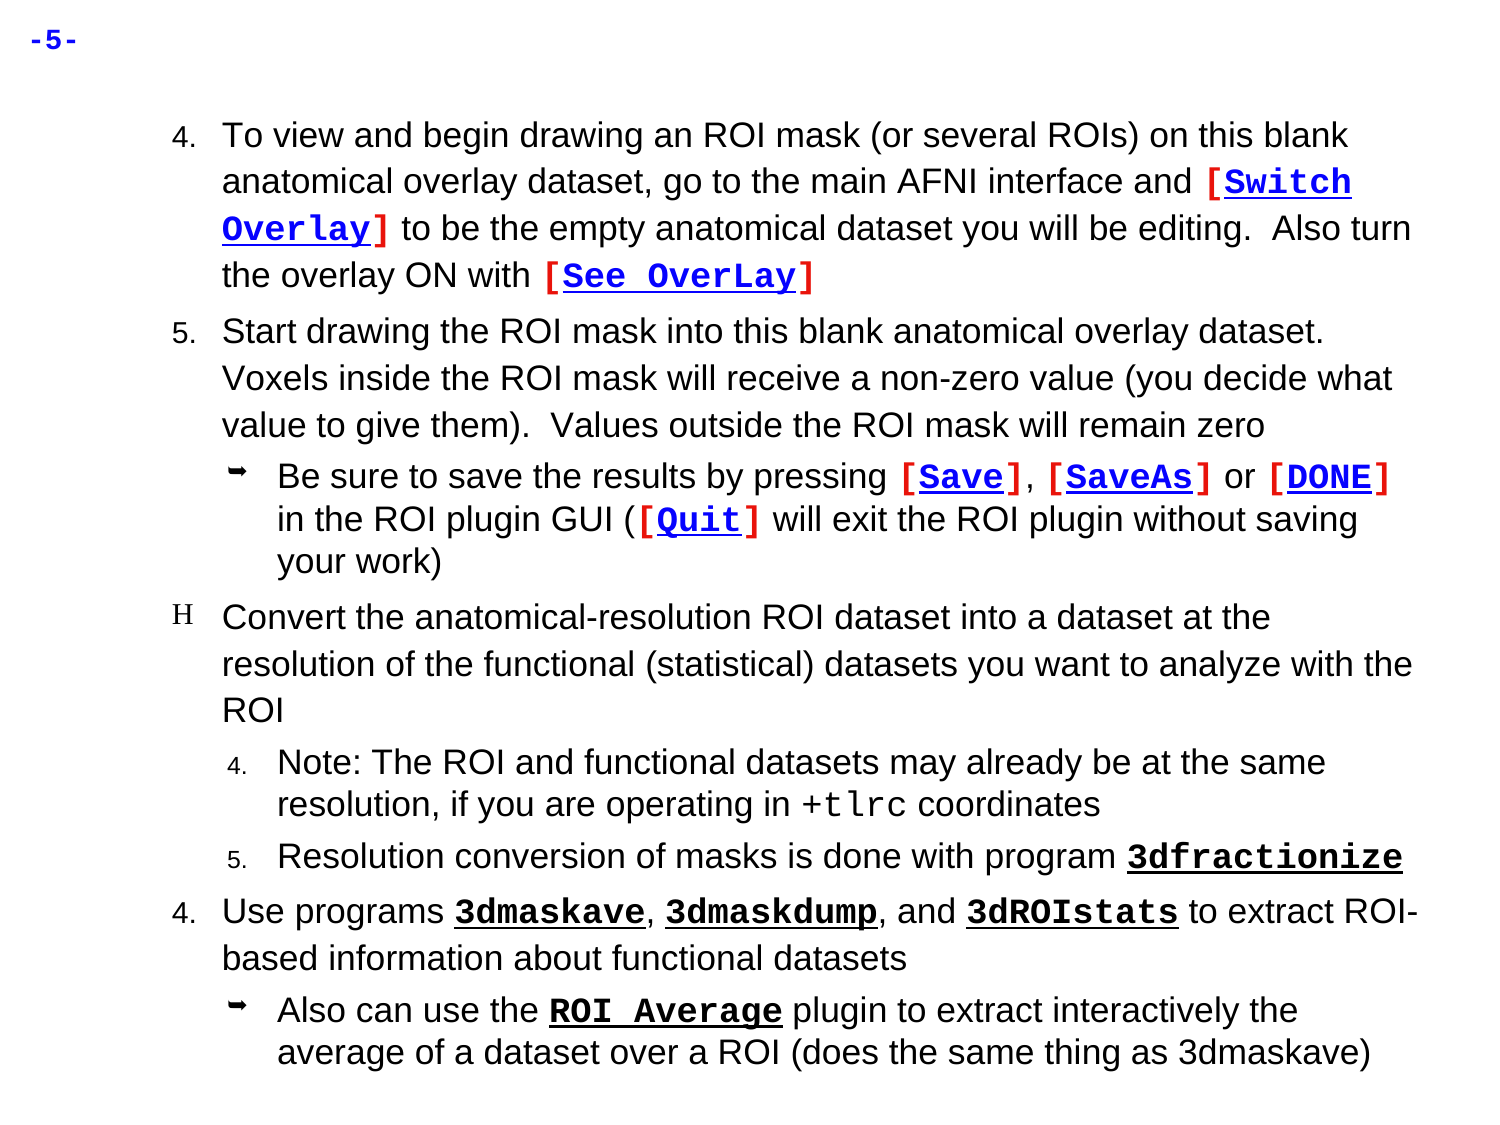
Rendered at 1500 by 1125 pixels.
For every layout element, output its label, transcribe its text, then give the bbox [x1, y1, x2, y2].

list To view and begin drawing an ROI mask (or several ROIs) on this blank anatomical overlay dataset, go to the main AFNI interface and [Switch Overlay] to be the empty anatomical dataset you will be editing. Also turn the overlay ON with [See OverLay] Start drawing the ROI mask into this blank anatomical overlay dataset. Voxels inside the ROI mask will receive a non-zero value (you decide what value to give them). Values outside the ROI mask will remain zero Be sure to save the results by pressing [Save], [SaveAs] or [DONE] in the ROI plugin GUI ([Quit] will exit the ROI plugin without saving your work) Convert the anatomical-resolution ROI dataset into a dataset at the resolution of the functional (statistical) datasets you want to analyze with the ROI Note: The ROI and functional datasets may already be at the same resolution, if you are operating in +tlrc coordinates Resolution conversion of masks is done with program 3dfractionize Use programs 3dmaskave, 3dmaskdump, and 3dROIstats to extract ROI-based information about functional datasets Also can use the ROI Average plugin to extract interactively the average of a dataset over a ROI (does the same thing as 3dmaskave) [99, 99, 1438, 1088]
